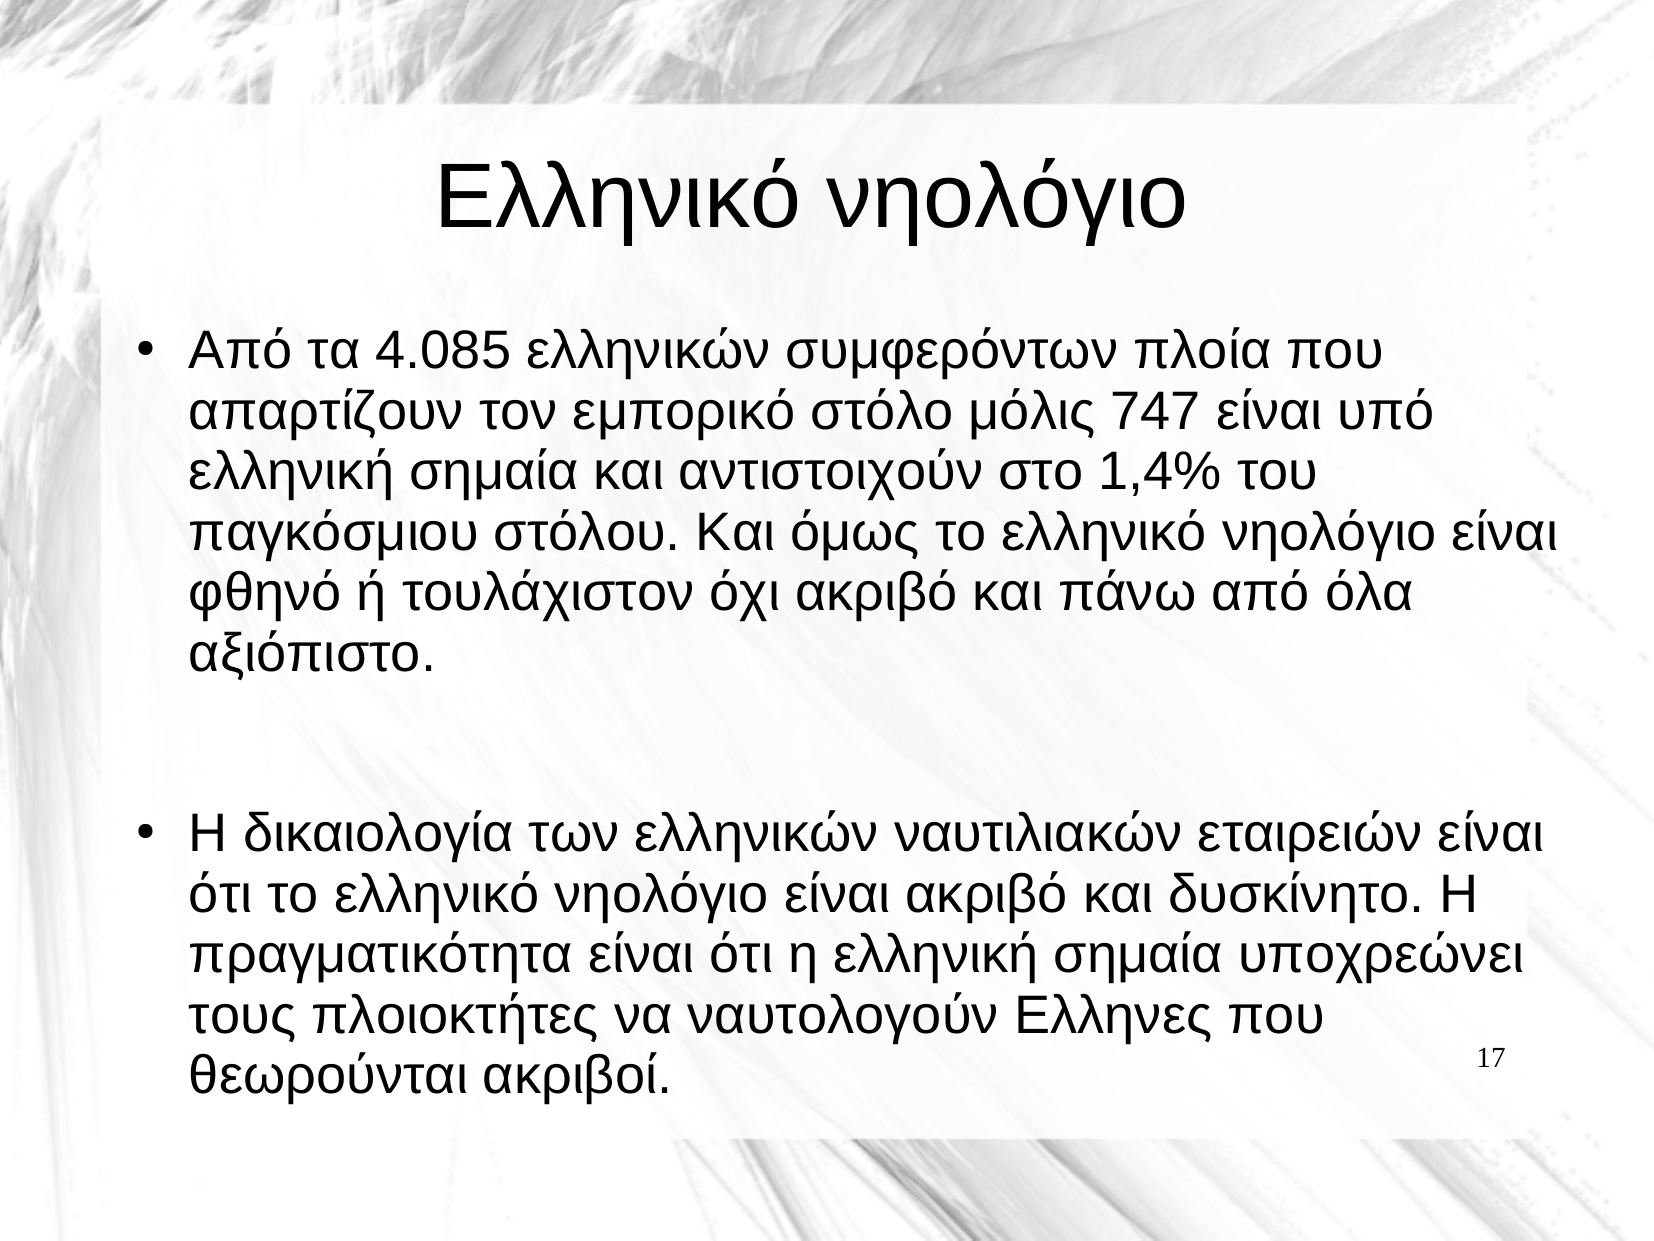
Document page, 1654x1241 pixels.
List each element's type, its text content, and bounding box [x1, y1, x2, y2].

picture [0, 0, 1654, 1241]
list Aπό τα 4.085 ελληνικών συμφερόντων πλοία που απαρτίζουν τον εμπορικό στόλο μόλις 747 είναι υπό ελληνική σημαία και αντιστοιχούν στο 1,4% του παγκόσμιου στόλου. Και όμως το ελληνικό νηολόγιο είναι φθηνό ή τουλάχιστον όχι ακριβό και πάνω από όλα αξιόπιστο. Η δικαιολογία των ελληνικών ναυτιλιακών εταιρειών είναι ότι το ελληνικό νηολόγιο είναι ακριβό και δυσκίνητο. Η πραγματικότητα είναι ότι η ελληνική σημαία υποχρεώνει τους πλοιοκτήτες να ναυτολογούν Ελληνες που θεωρούνται ακριβοί. [118, 319, 1571, 1106]
title Ελληνικό νηολόγιο [118, 112, 1506, 281]
